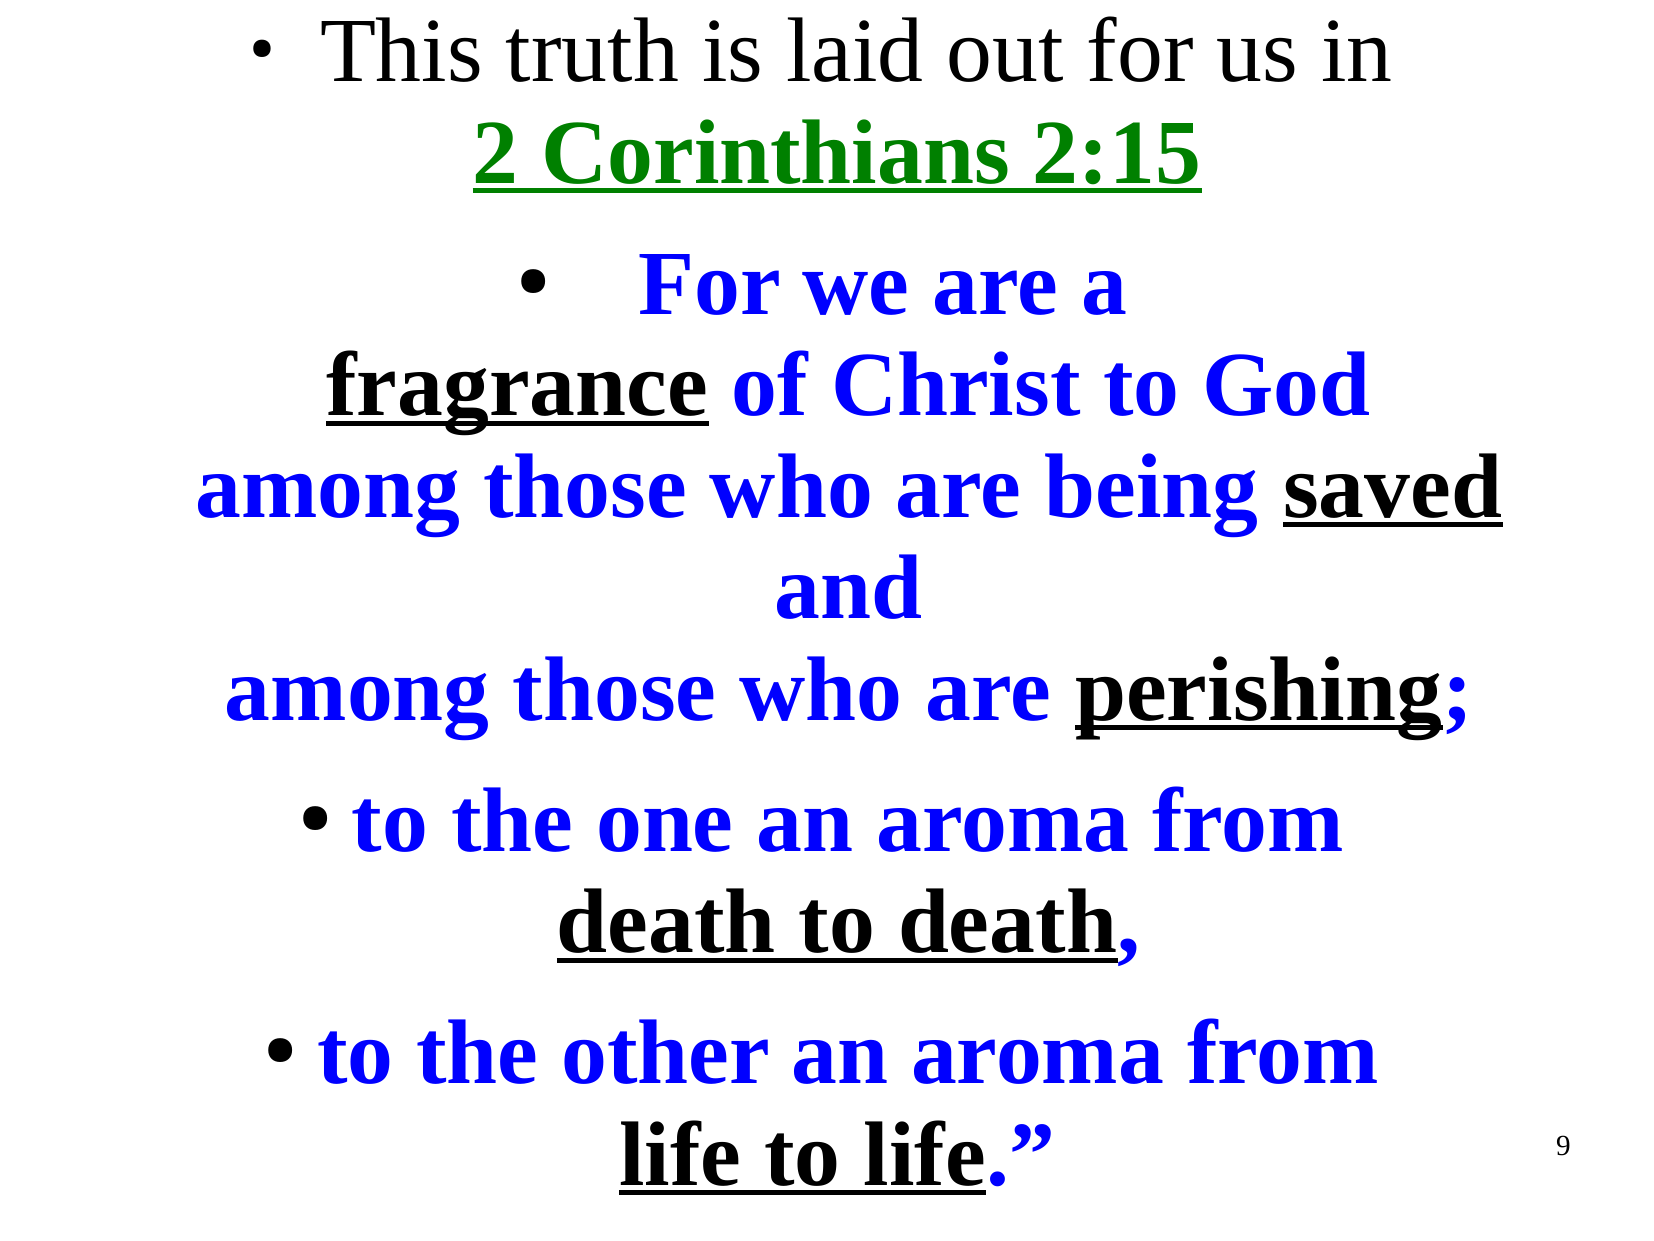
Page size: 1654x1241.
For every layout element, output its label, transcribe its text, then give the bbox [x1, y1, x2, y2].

list This truth is laid out for us in 2 Corinthians 2:15 For we are a fragrance of Christ to God among those who are being saved and among those who are perishing; to the one an aroma from death to death, to the other an aroma from life to life.” [0, 0, 1651, 1238]
